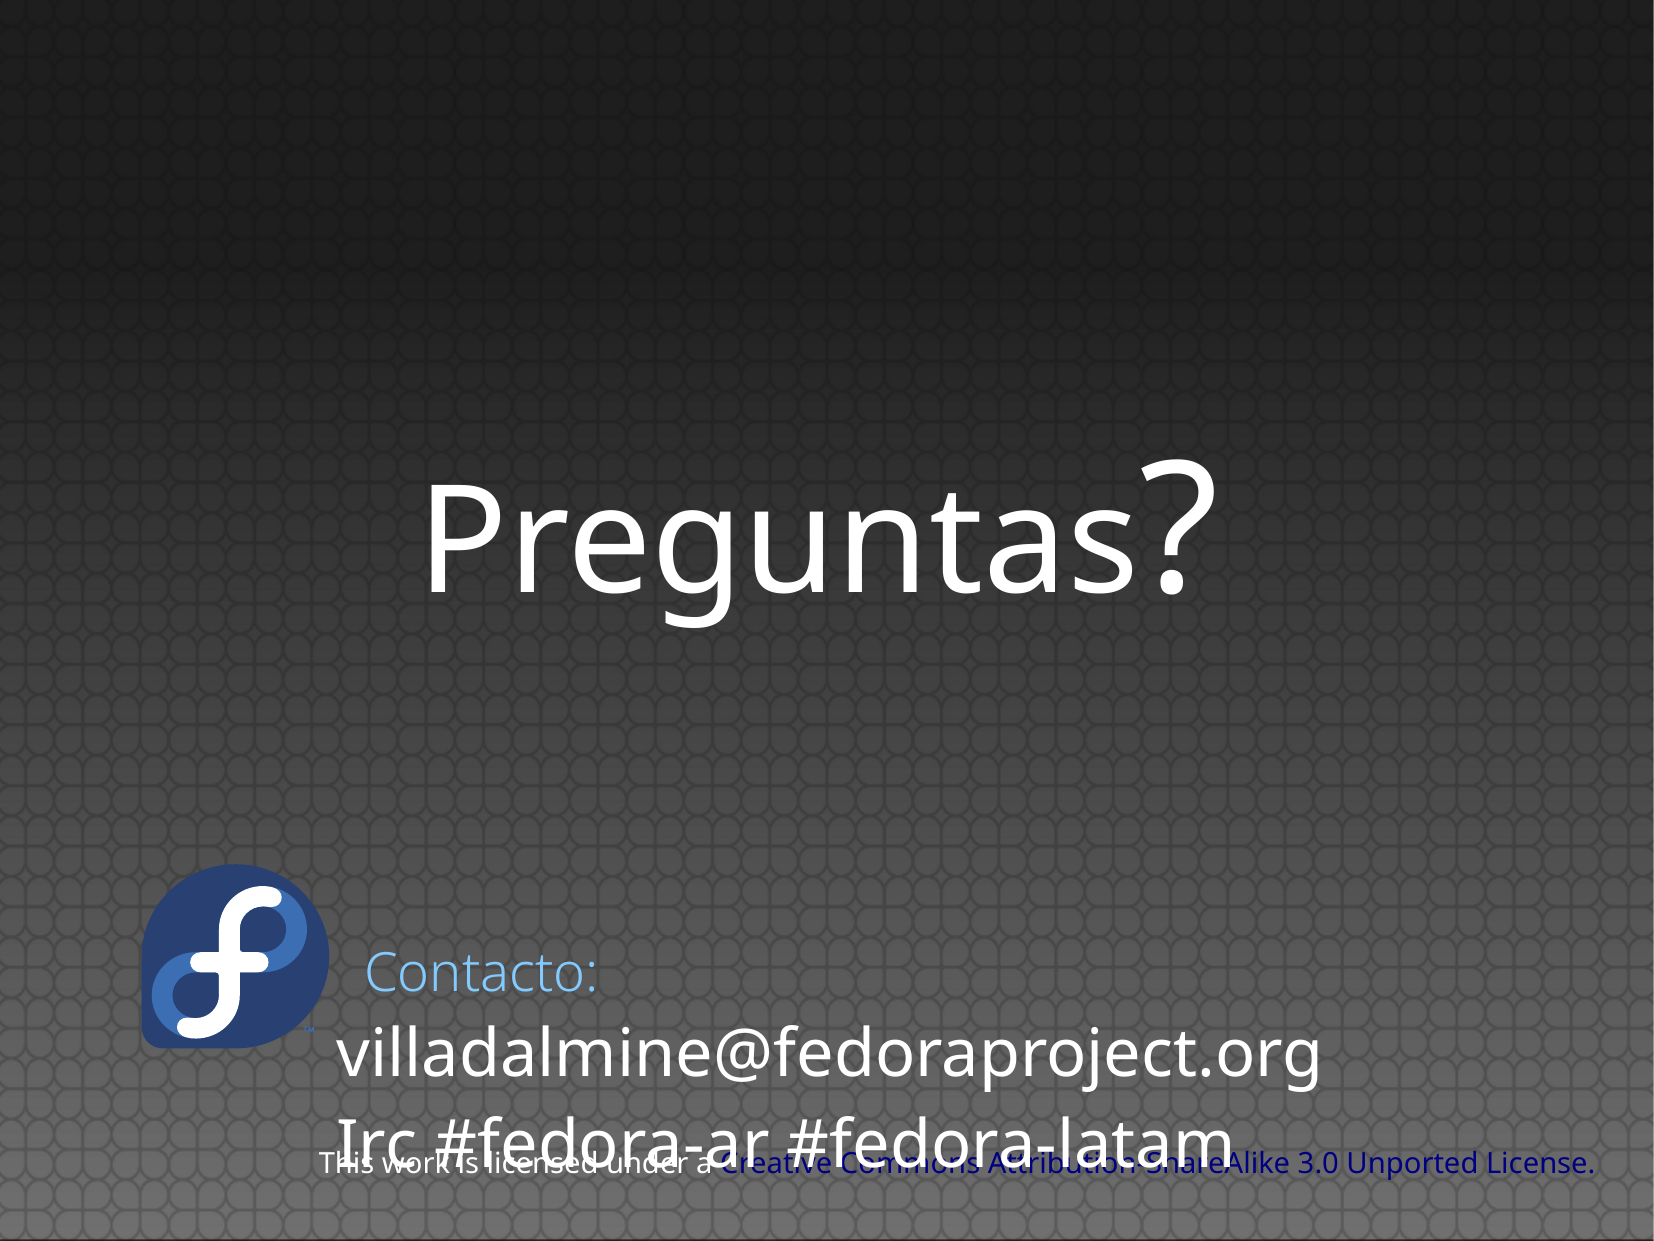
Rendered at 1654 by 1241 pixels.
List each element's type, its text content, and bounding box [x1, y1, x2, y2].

text_box Contacto: [349, 926, 703, 1004]
text_box villadalmine@fedoraproject.org Irc #fedora-ar #fedora-latam [321, 998, 1477, 1150]
title Preguntas? [30, 414, 1606, 628]
picture [0, 0, 1654, 1241]
text_box This work is licensed under a Creative Commons Attribution-ShareAlike 3.0 Unported License. [52, 1135, 1611, 1219]
